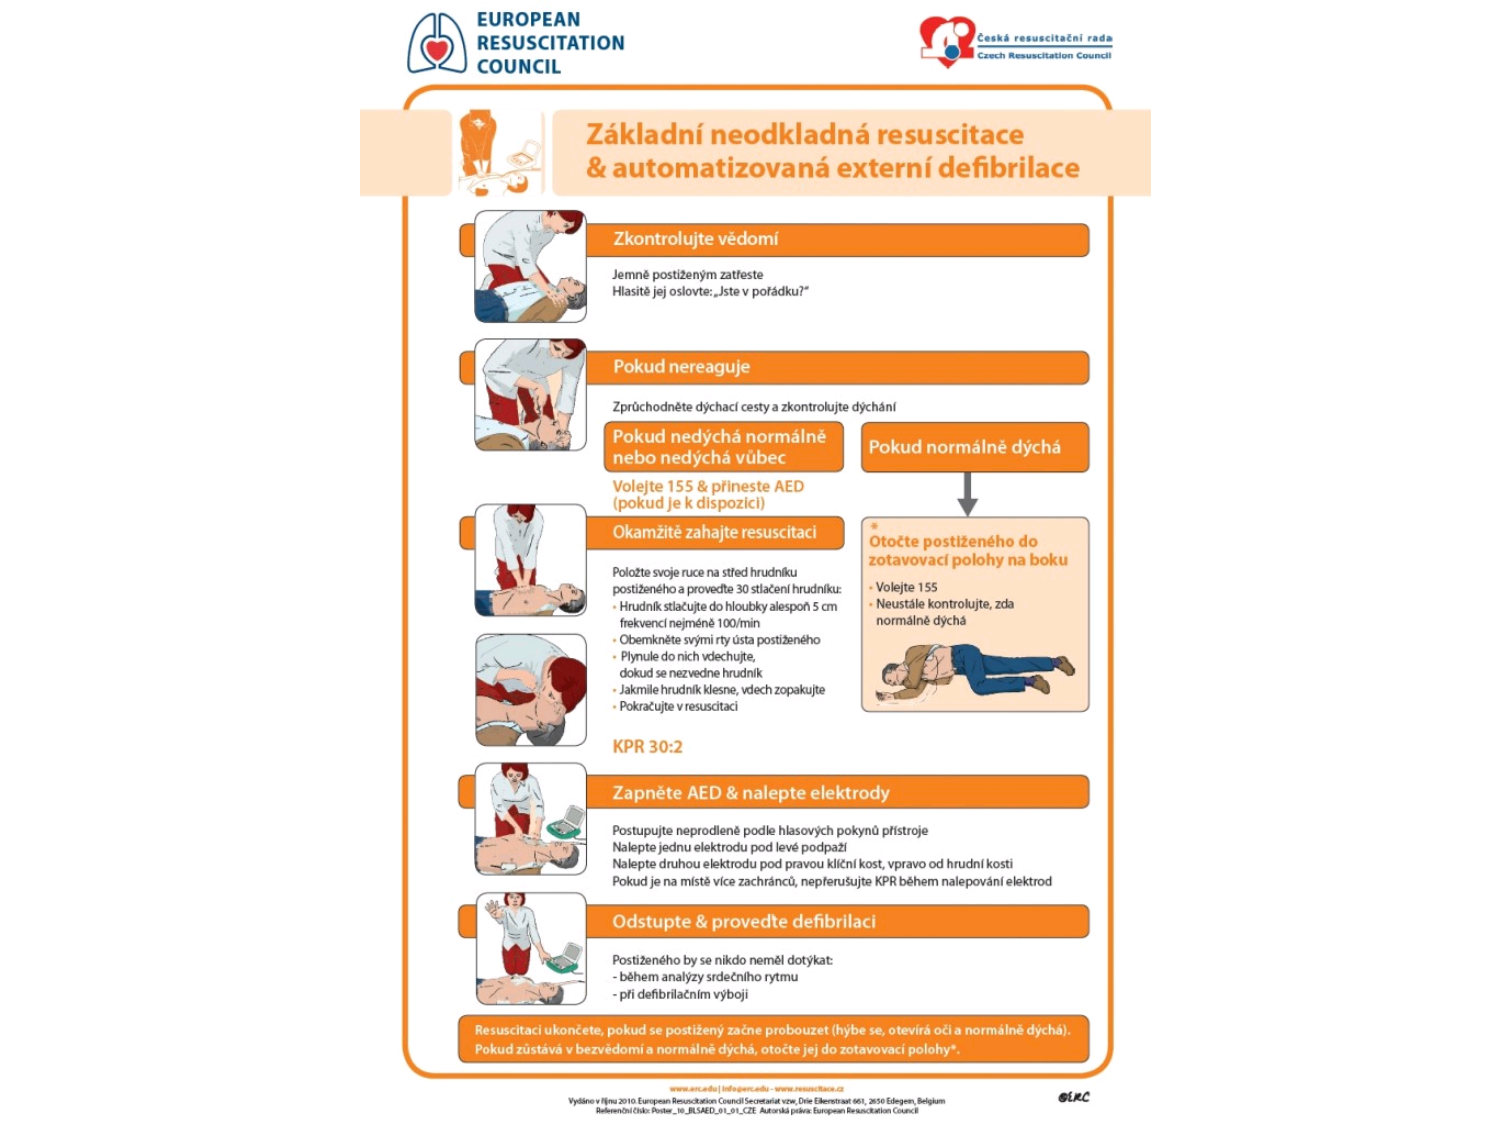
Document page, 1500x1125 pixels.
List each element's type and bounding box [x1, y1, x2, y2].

picture [360, 0, 1153, 1125]
